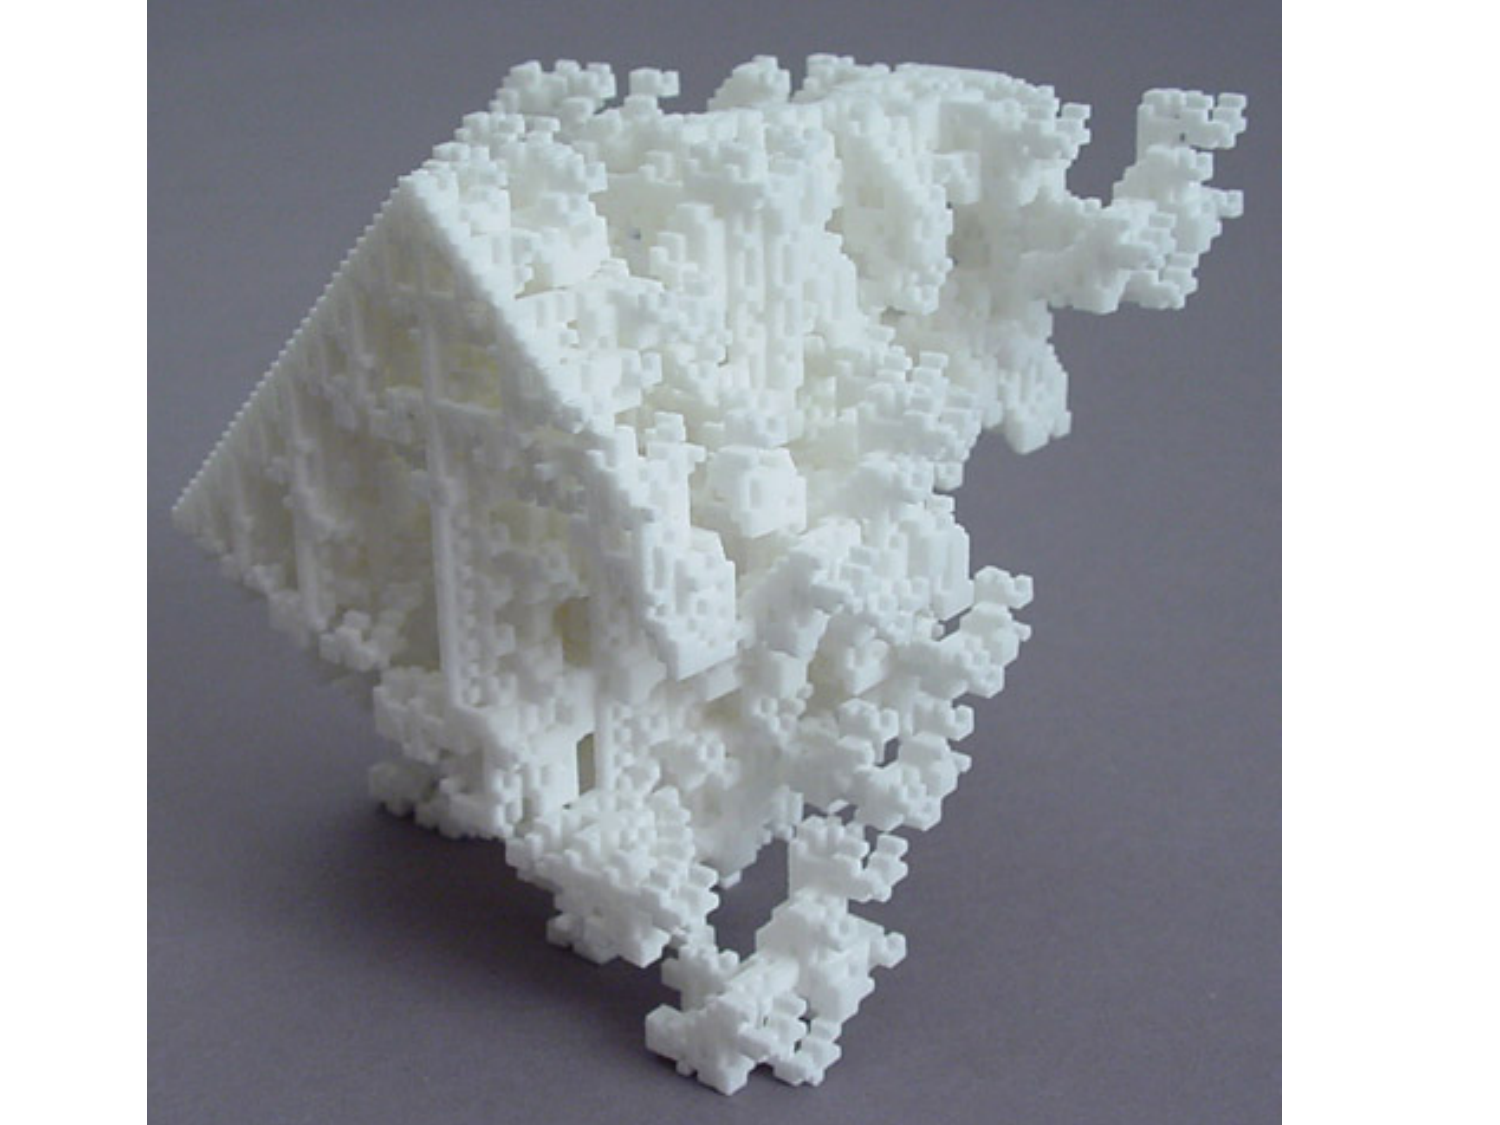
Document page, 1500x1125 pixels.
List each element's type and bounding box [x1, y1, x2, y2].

picture [147, 0, 1282, 1125]
